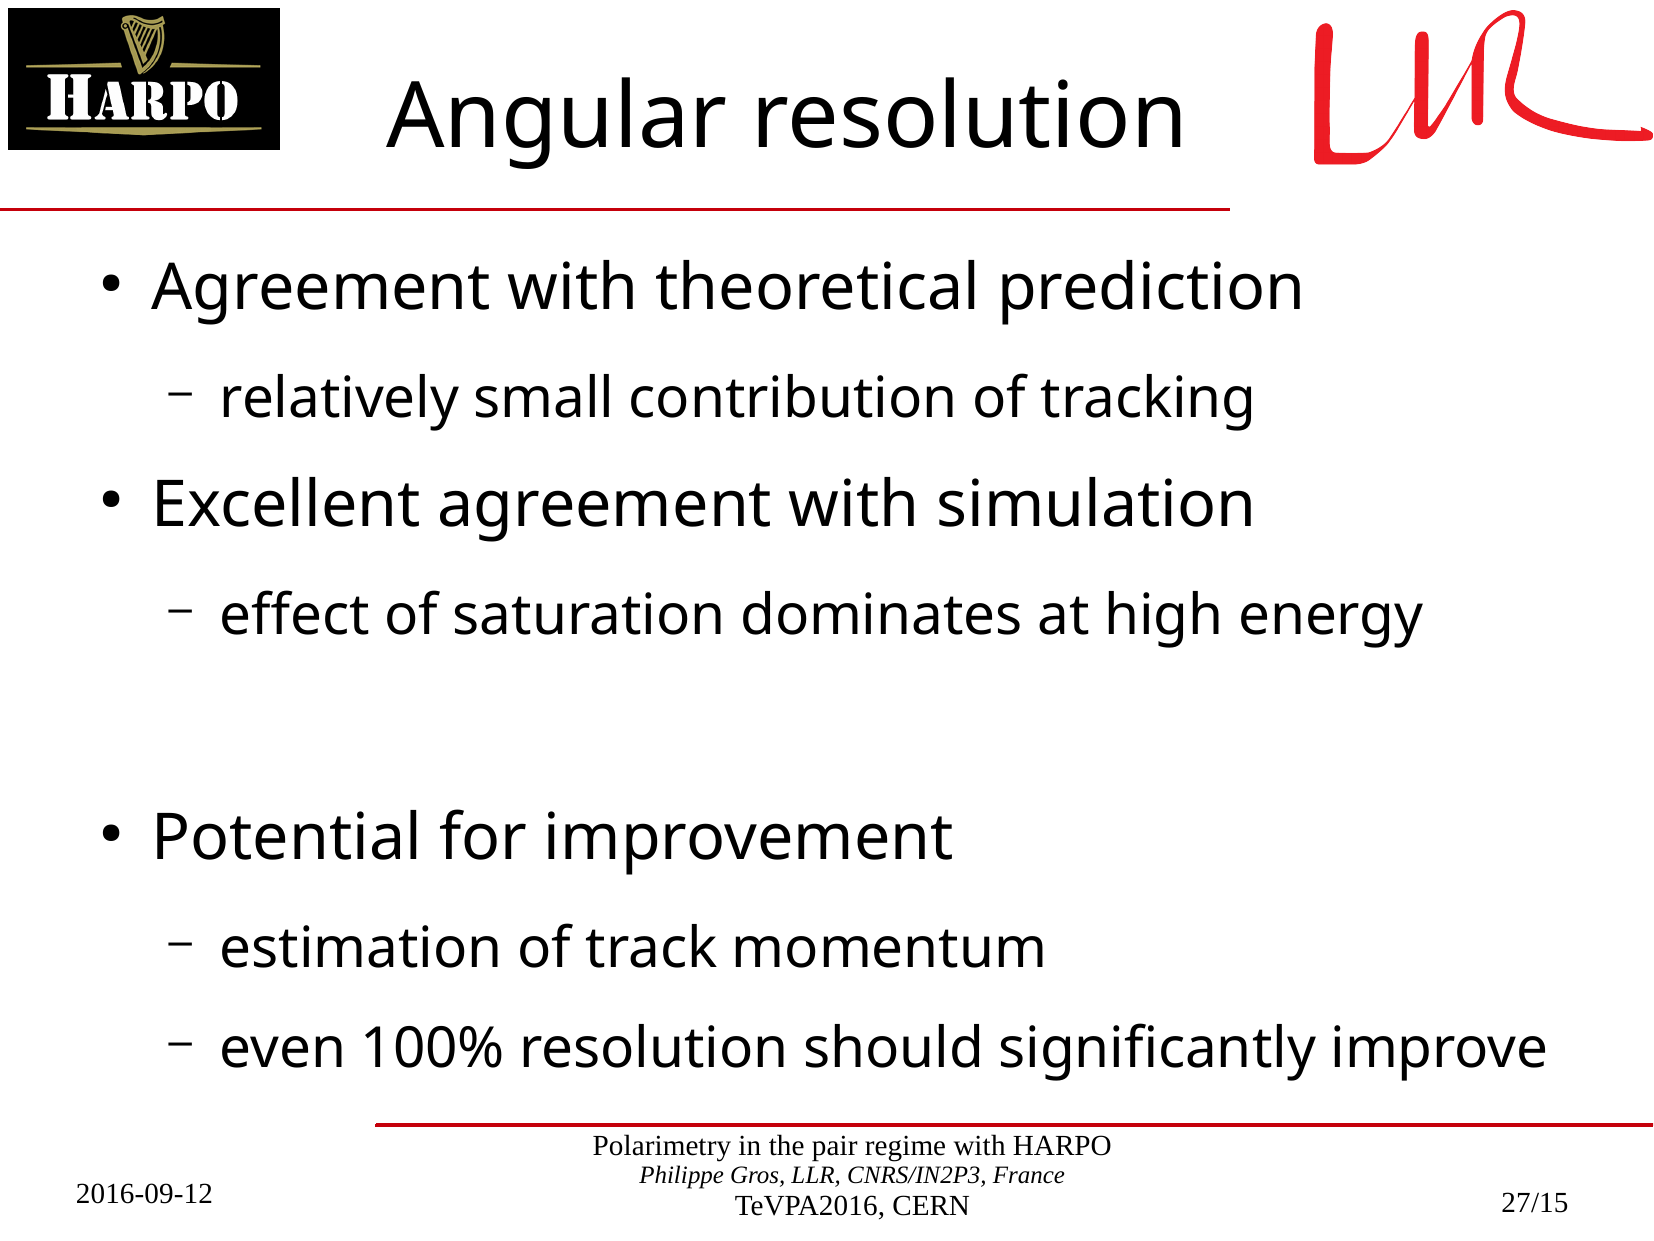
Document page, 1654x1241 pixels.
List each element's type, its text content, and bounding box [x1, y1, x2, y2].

title Angular resolution [284, 14, 1290, 210]
picture [8, 8, 280, 150]
picture [1314, 10, 1653, 165]
list Agreement with theoretical prediction relatively small contribution of tracking Excellent agreement with simulation effect of saturation dominates at high energy Potential for improvement estimation of track momentum even 100% resolution should significantly improve [82, 240, 1571, 1102]
